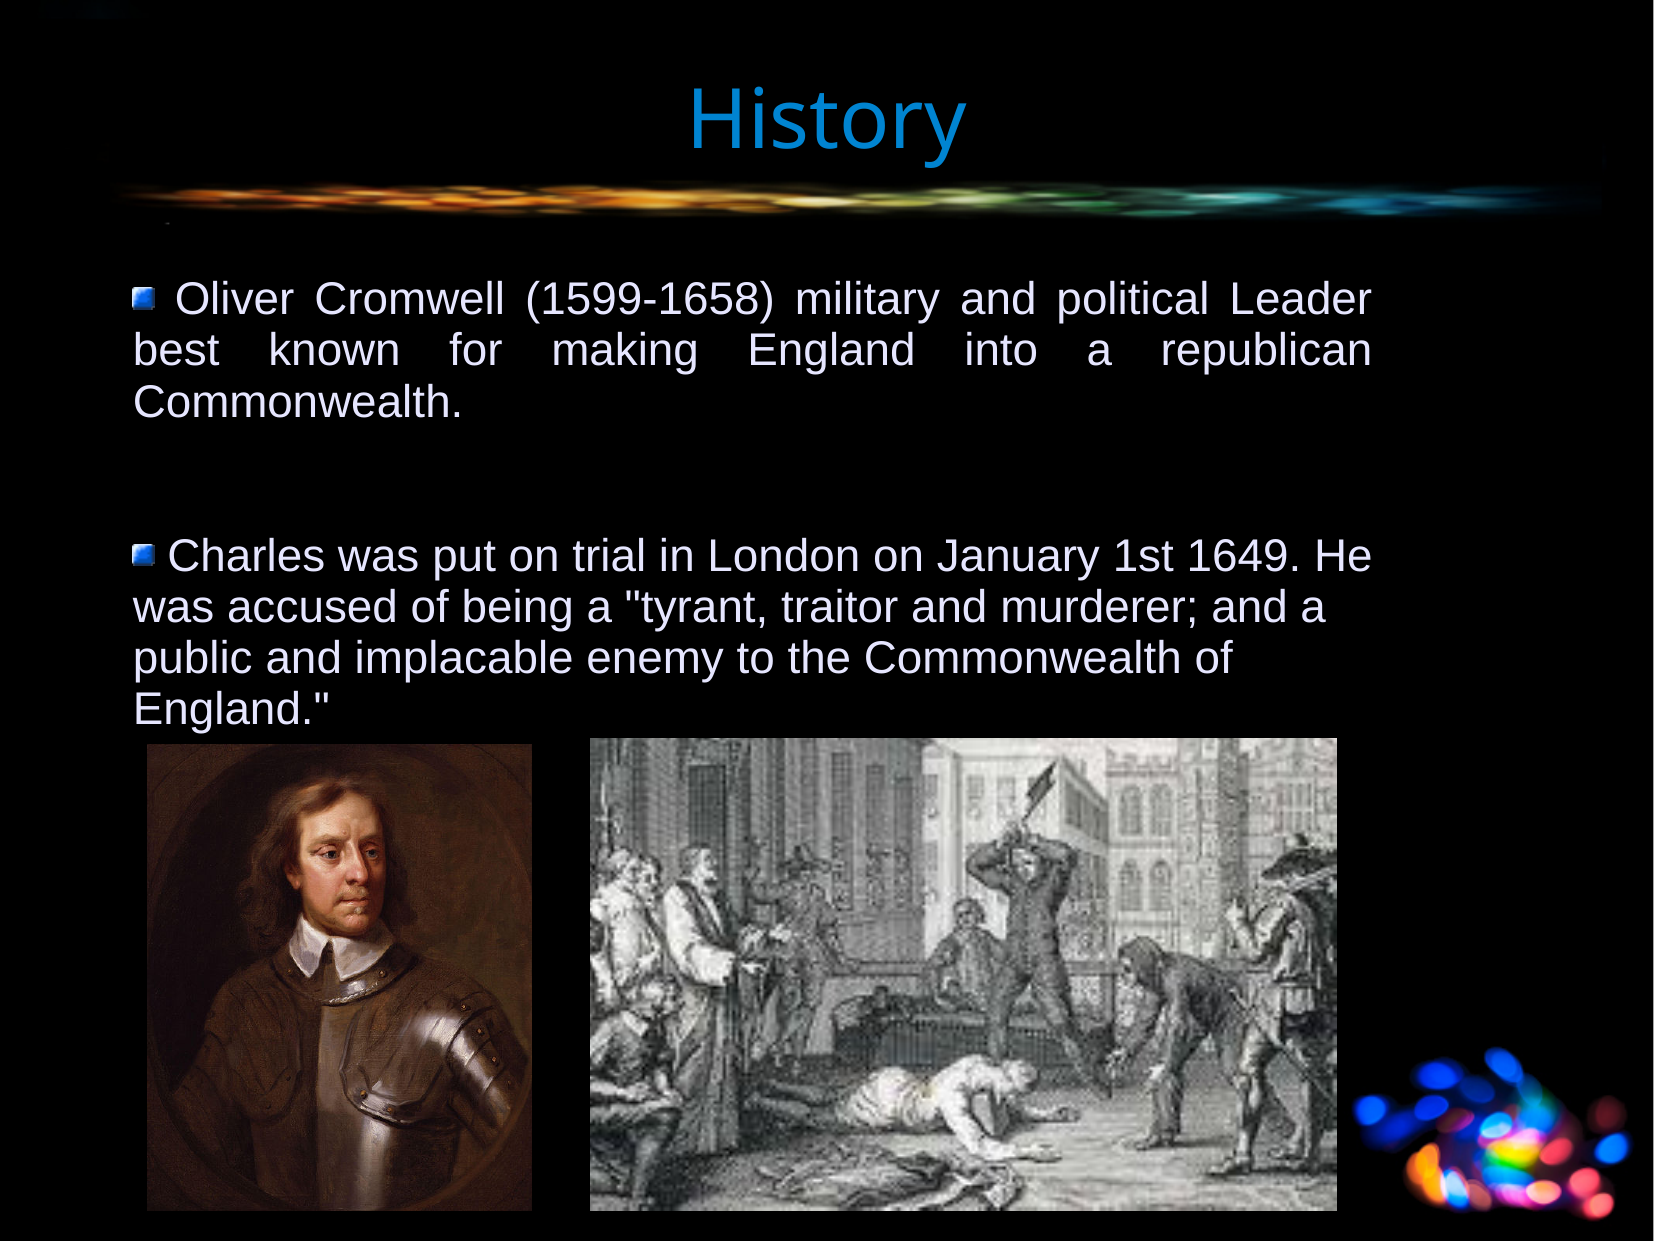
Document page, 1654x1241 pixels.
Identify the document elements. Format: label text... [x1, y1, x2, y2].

title History [82, 19, 1571, 212]
text_box Oliver Cromwell (1599-1658) military and political Leader best known for making England into a republican Commonwealth. Charles was put on trial in London on January 1st 1649. He was accused of being a "tyrant, traitor and murderer; and a public and implacable enemy to the Commonwealth of England." [118, 265, 1418, 782]
picture [0, 0, 1654, 1241]
